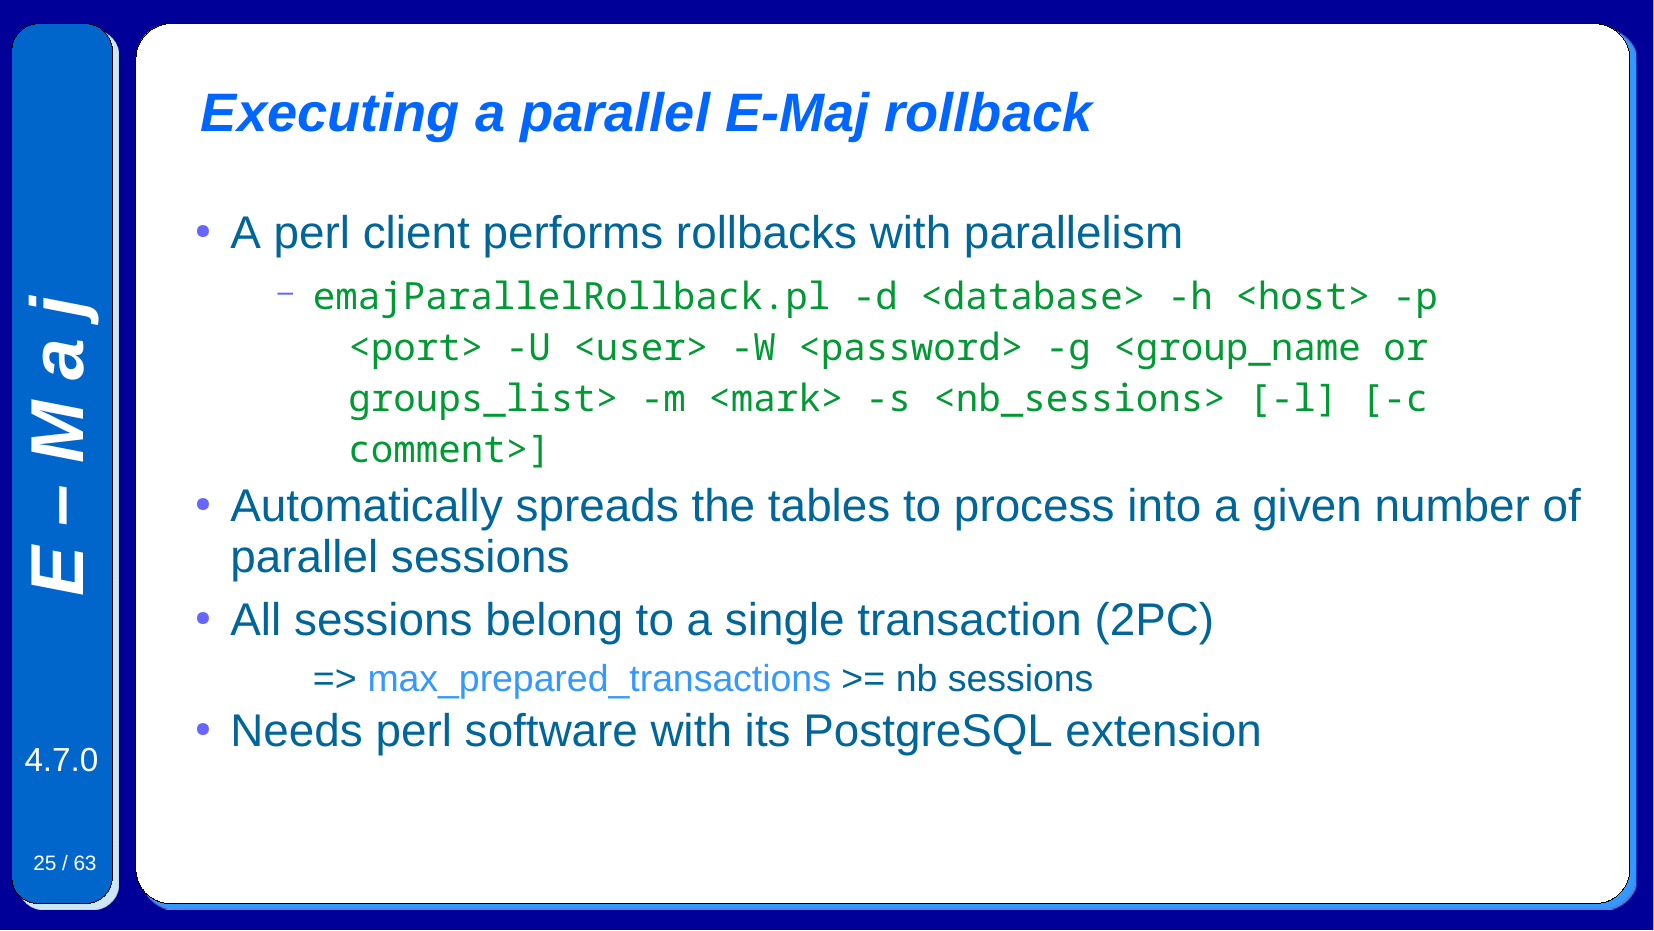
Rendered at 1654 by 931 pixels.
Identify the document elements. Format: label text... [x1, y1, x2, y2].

title Executing a parallel E-Maj rollback [200, 34, 1575, 191]
list A perl client performs rollbacks with parallelism emajParallelRollback.pl -d <database> -h <host> -p <port> -U <user> -W <password> -g <group_name or groups_list> -m <mark> -s <nb_sessions> [-l] [-c comment>] Automatically spreads the tables to process into a given number of parallel sessions All sessions belong to a single transaction (2PC) => max_prepared_transactions >= nb sessions Needs perl software with its PostgreSQL extension [177, 206, 1587, 827]
